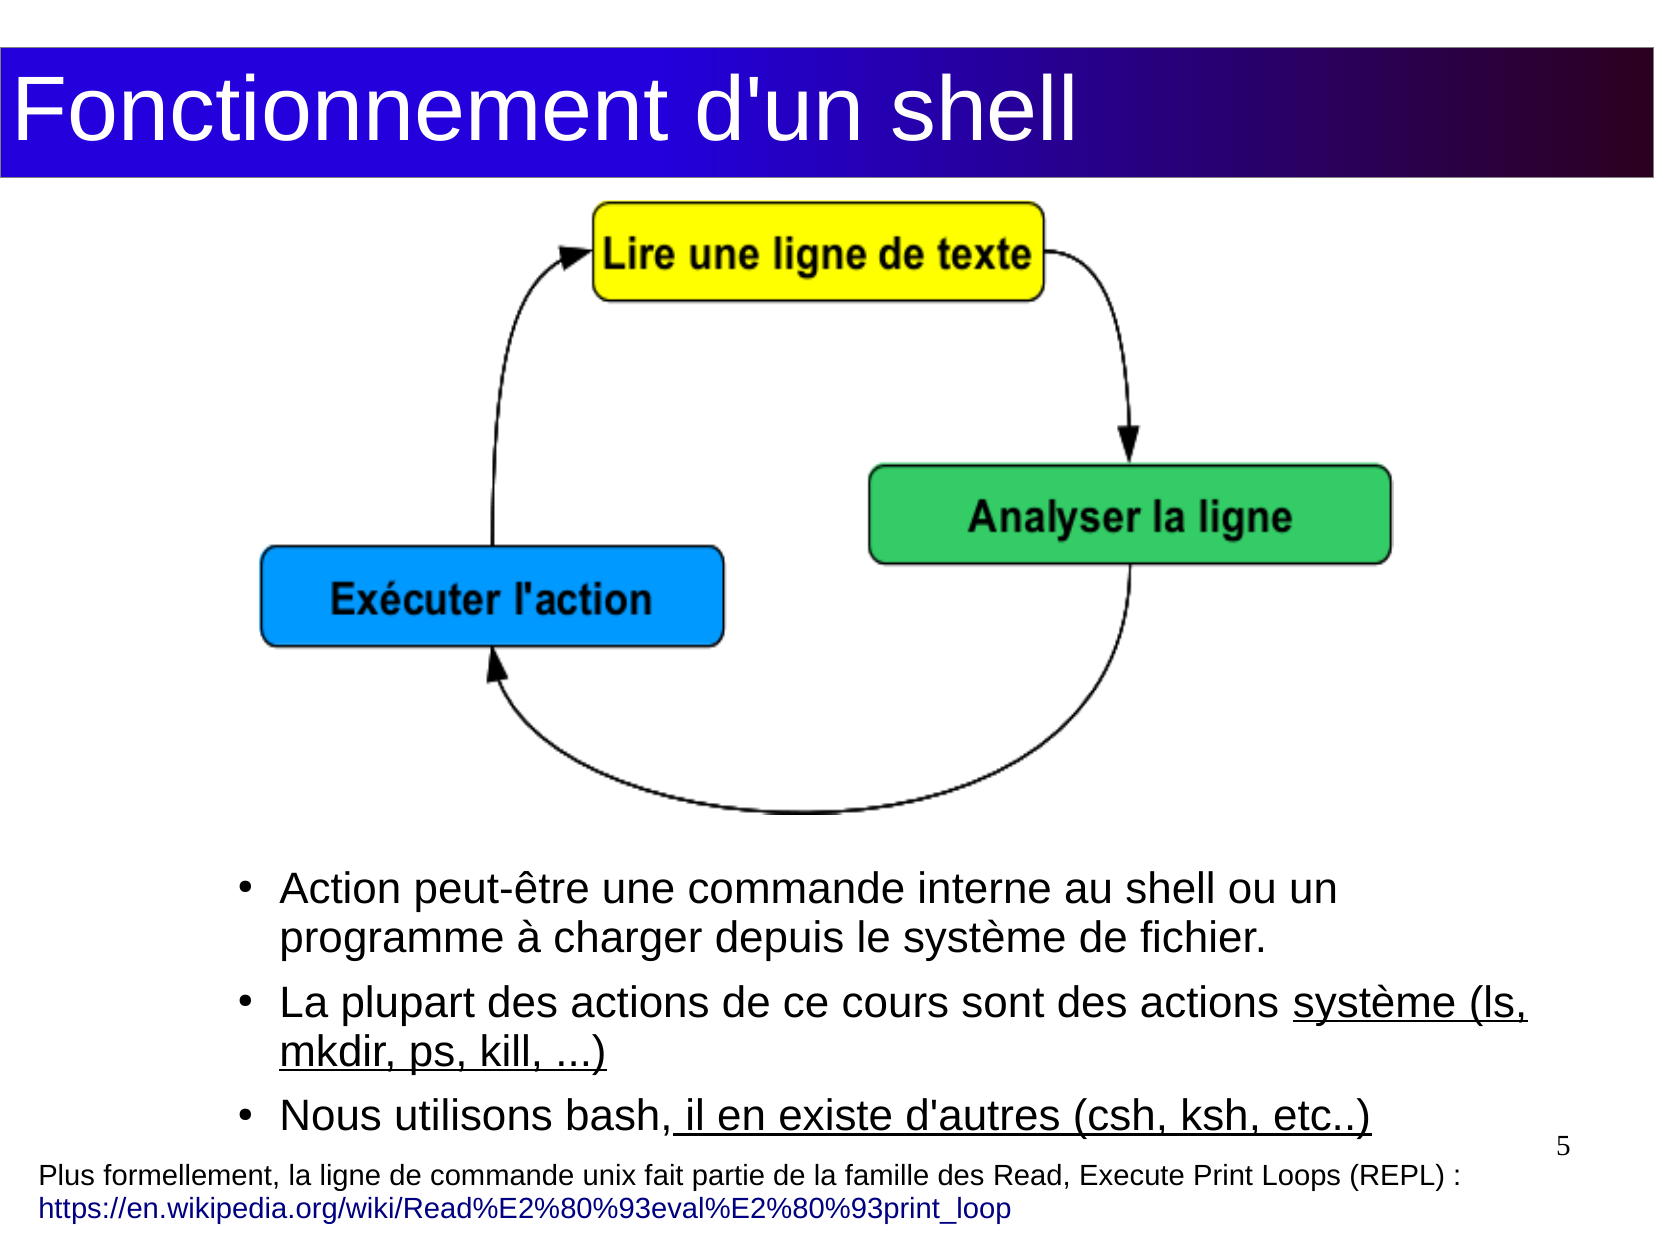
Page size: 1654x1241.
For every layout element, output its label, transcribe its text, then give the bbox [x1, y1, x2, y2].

picture [259, 200, 1394, 815]
list Action peut-être une commande interne au shell ou un programme à charger depuis le système de fichier. La plupart des actions de ce cours sont des actions système (ls, mkdir, ps, kill, ...) Nous utilisons bash, il en existe d'autres (csh, ksh, etc..) [92, 183, 1548, 1146]
text_box Plus formellement, la ligne de commande unix fait partie de la famille des Read, Execute Print Loops (REPL) : https://en.wikipedia.org/wiki/Read%E2%80%93eval%E2%80%93print_loop [23, 1151, 1654, 1241]
title Fonctionnement d'un shell [11, 5, 1642, 213]
